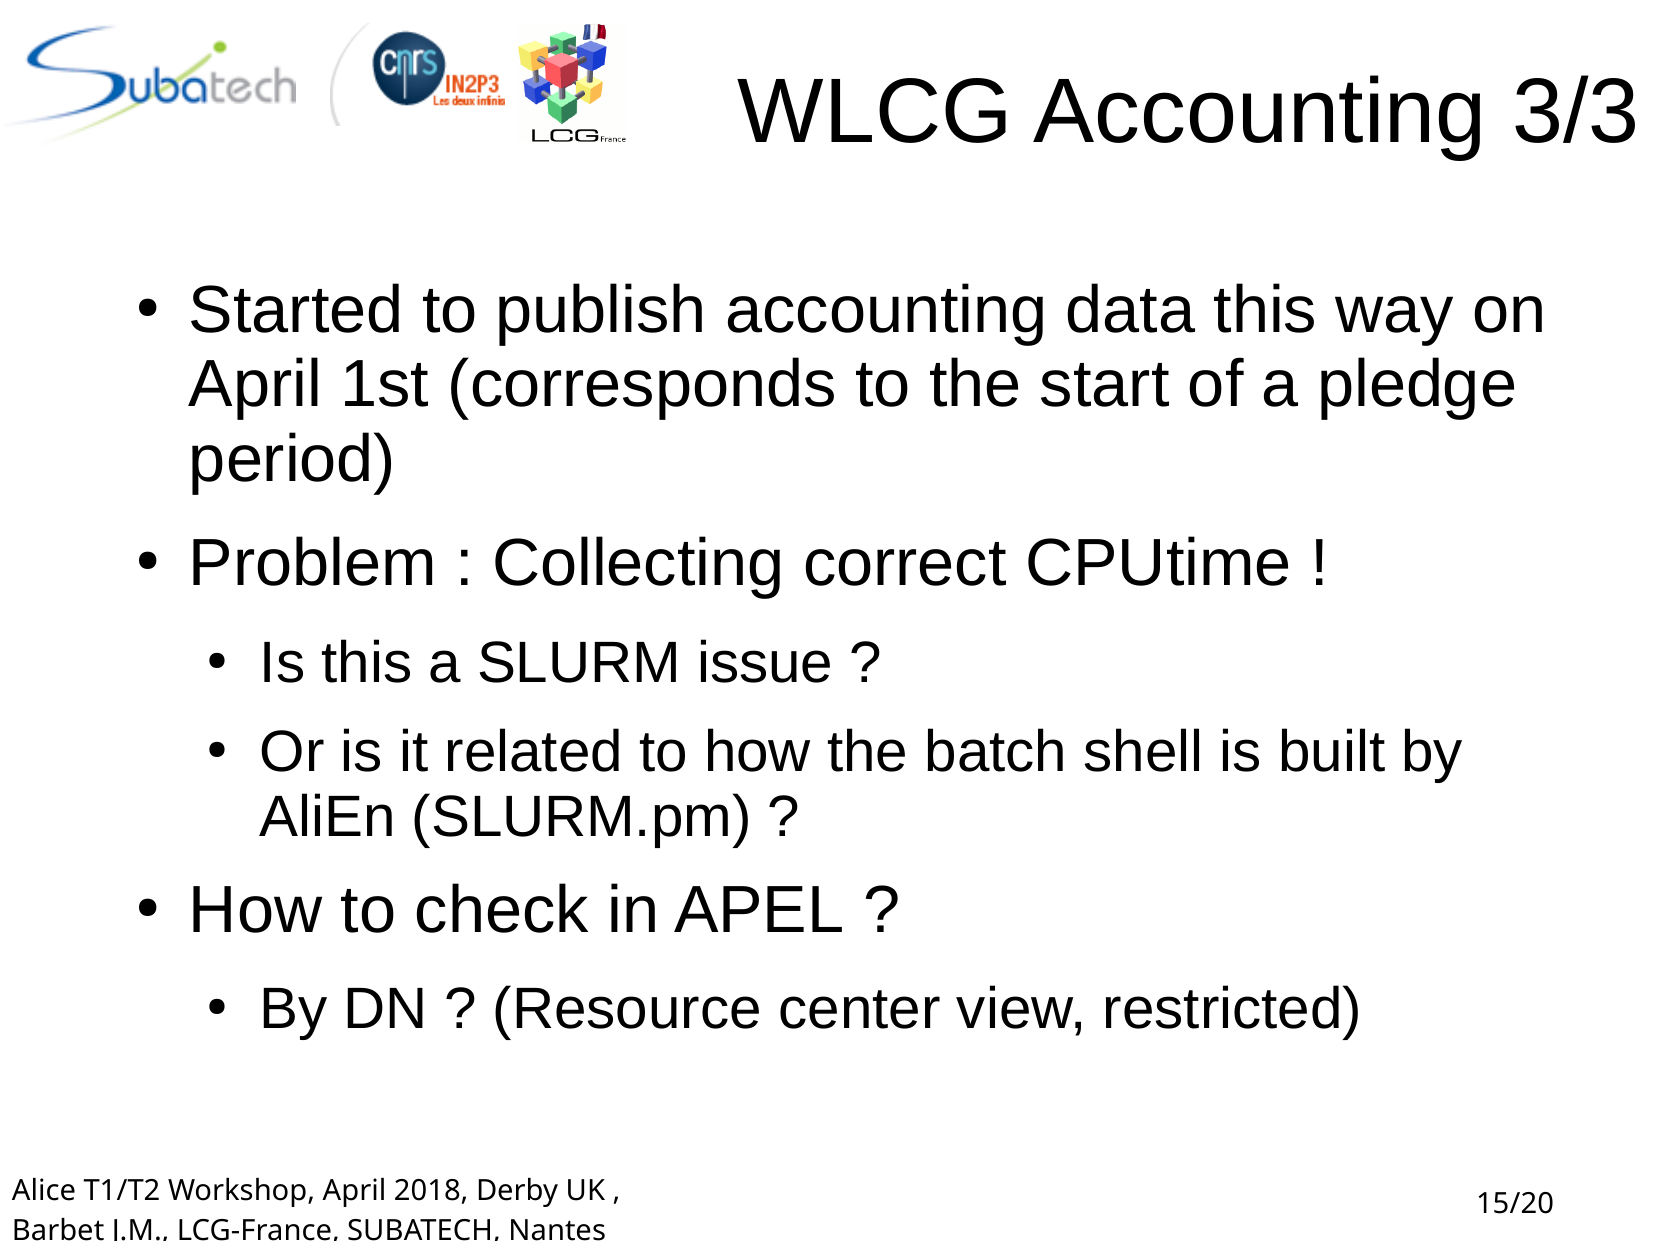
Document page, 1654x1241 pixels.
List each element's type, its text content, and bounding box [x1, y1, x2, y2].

picture [3, 10, 296, 150]
title WLCG Accounting 3/3 [519, 6, 1654, 214]
picture [330, 23, 505, 126]
list Started to publish accounting data this way on April 1st (corresponds to the start of a pledge period) Problem : Collecting correct CPUtime ! Is this a SLURM issue ? Or is it related to how the batch shell is built by AliEn (SLURM.pm) ? How to check in APEL ? By DN ? (Resource center view, restricted) [118, 271, 1607, 1042]
